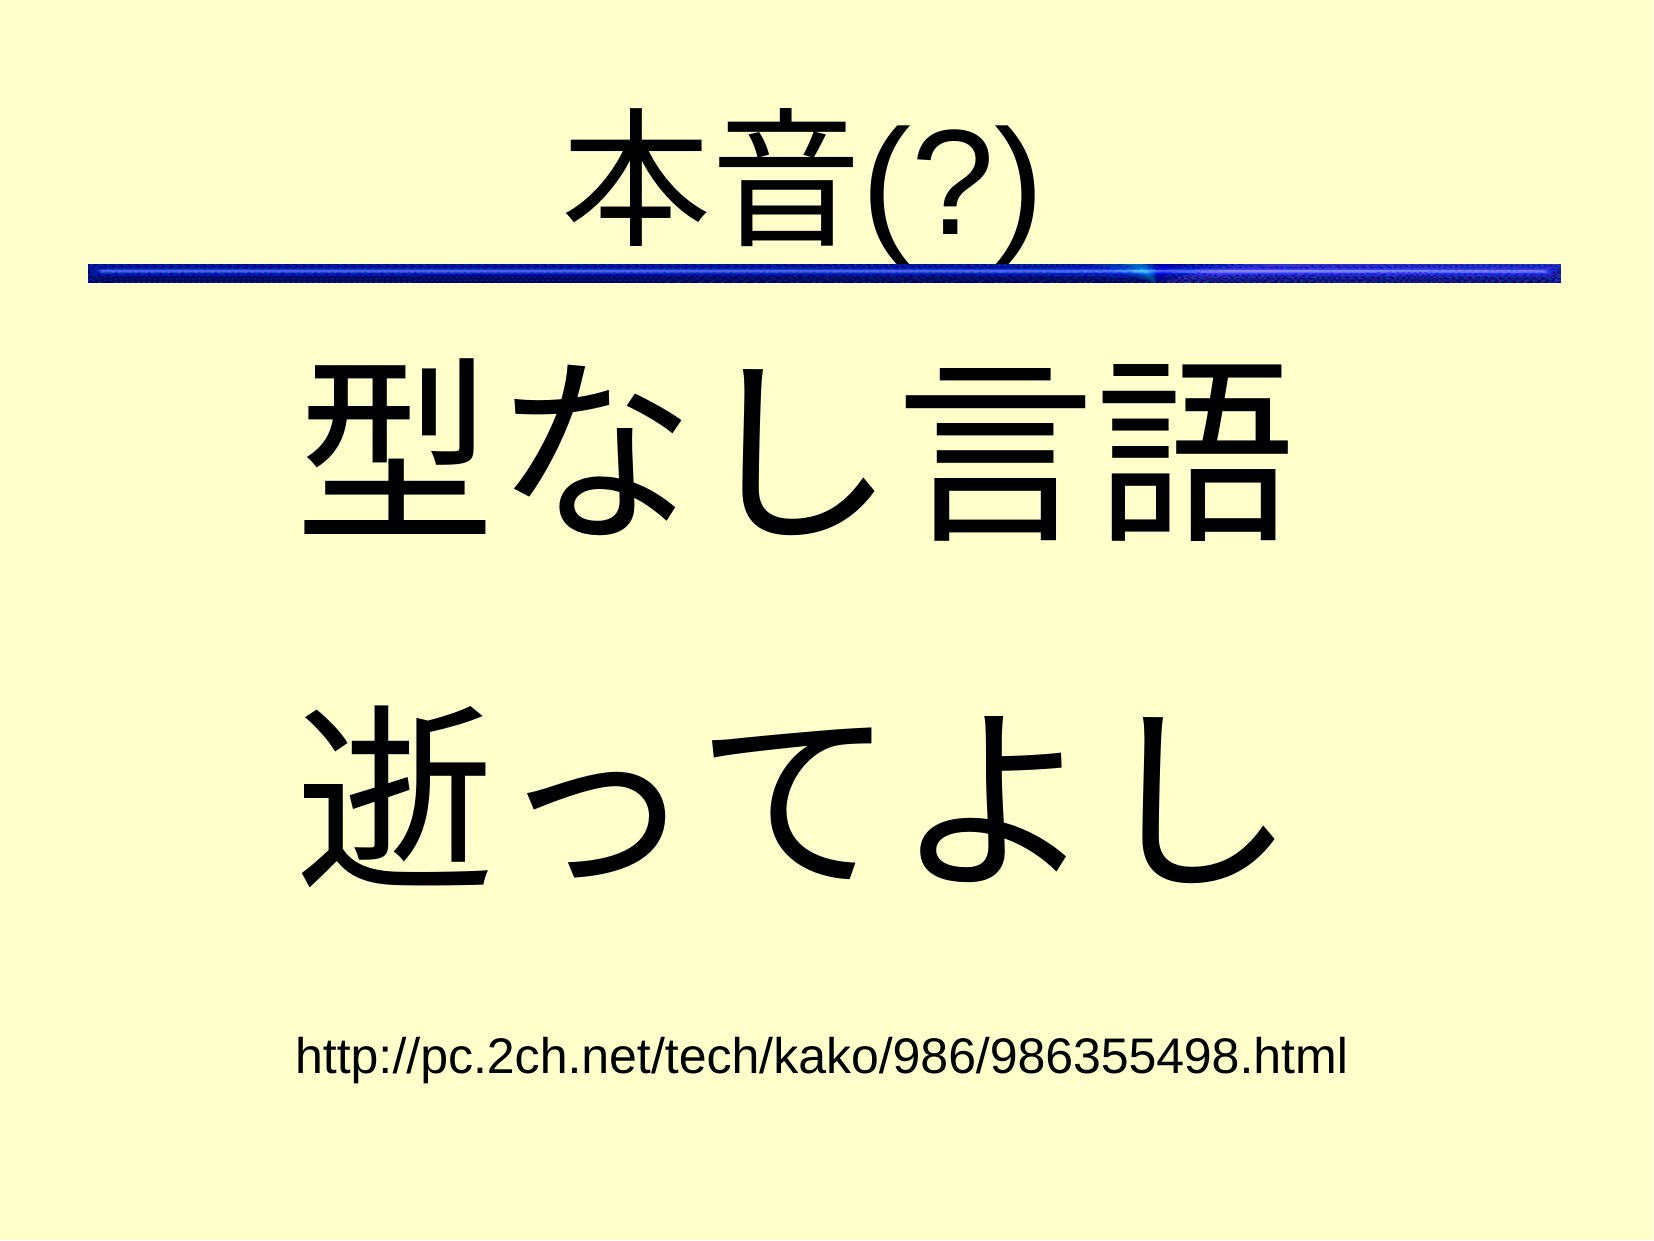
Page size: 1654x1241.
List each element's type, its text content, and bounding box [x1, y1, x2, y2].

picture [88, 264, 1561, 283]
title 本音(?) [59, 73, 1548, 266]
title 型なし言語 逝ってよし http://pc.2ch.net/tech/kako/986/986355498.html [295, 375, 1418, 945]
